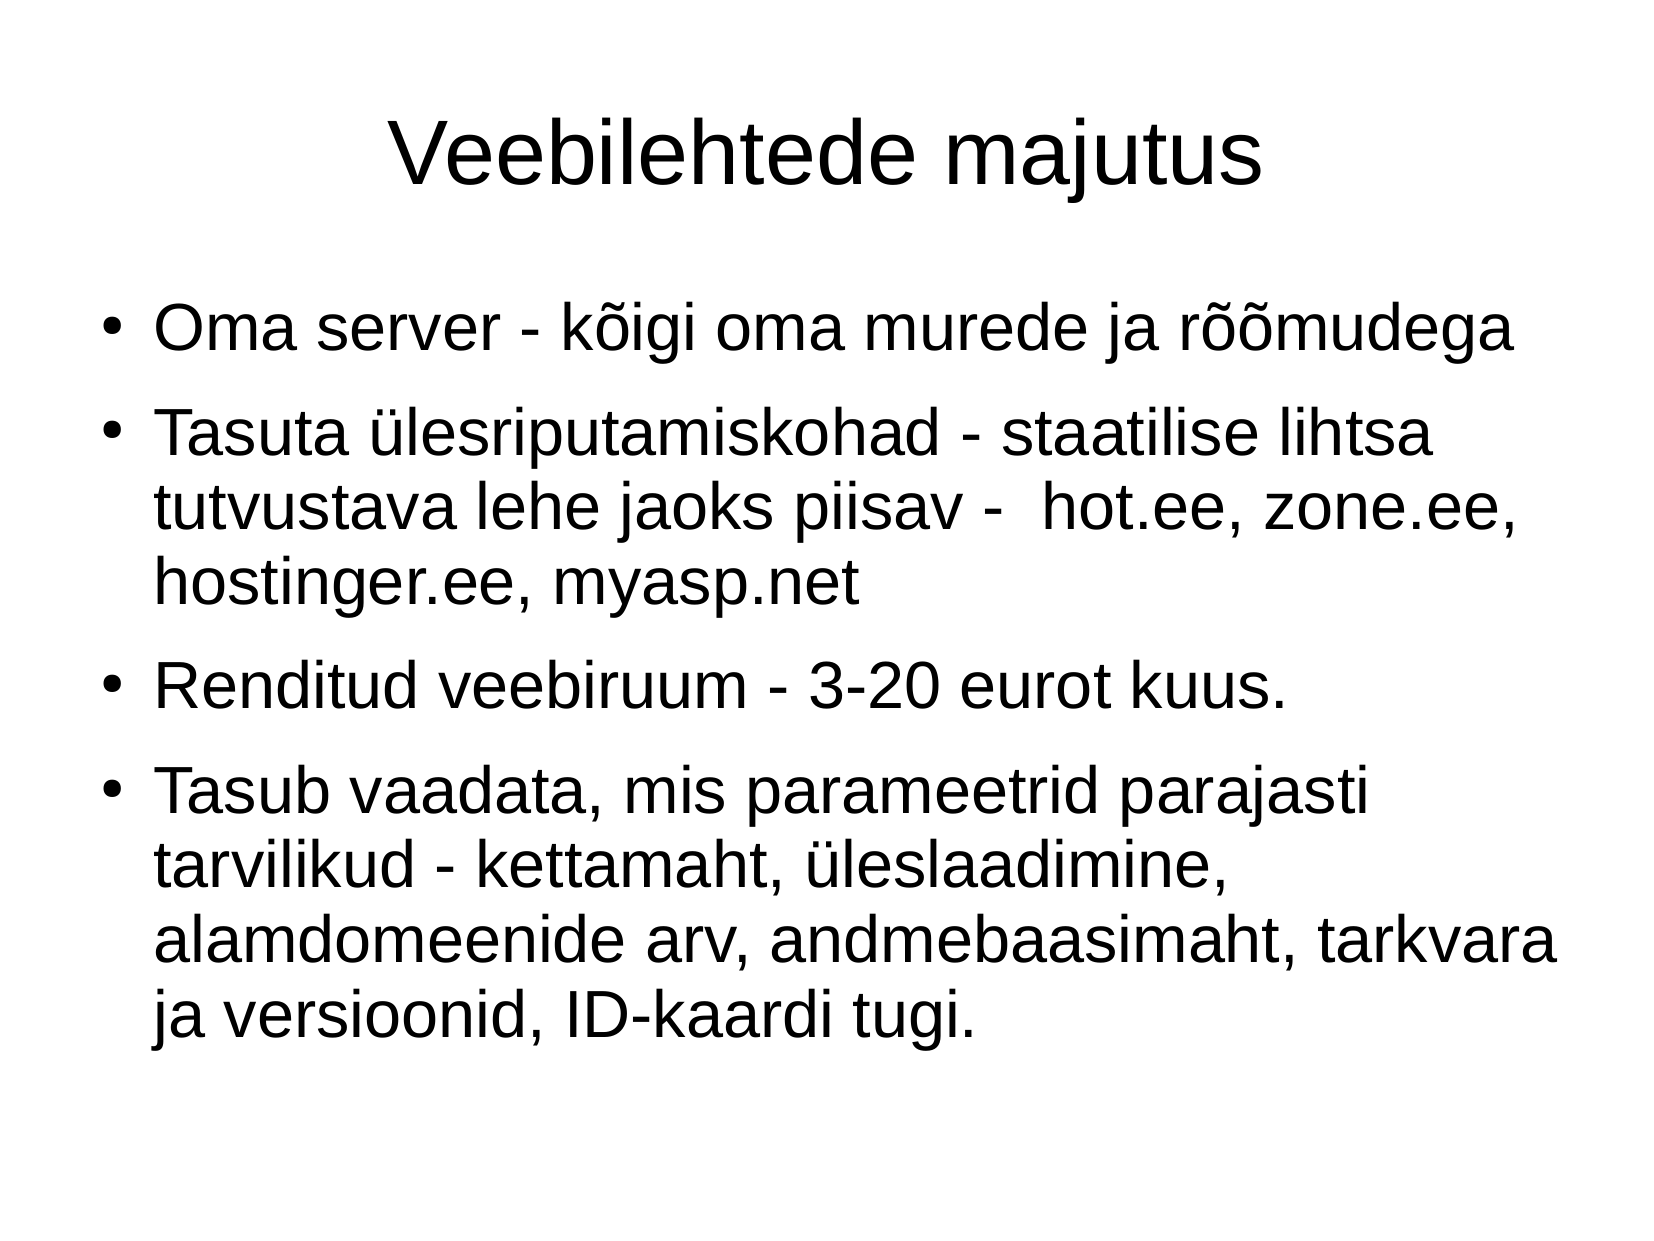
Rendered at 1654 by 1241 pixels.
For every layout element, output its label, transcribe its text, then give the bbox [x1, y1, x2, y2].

title Veebilehtede majutus [82, 56, 1571, 250]
list Oma server - kõigi oma murede ja rõõmudega Tasuta ülesriputamiskohad - staatilise lihtsa tutvustava lehe jaoks piisav - hot.ee, zone.ee, hostinger.ee, myasp.net Renditud veebiruum - 3-20 eurot kuus. Tasub vaadata, mis parameetrid parajasti tarvilikud - kettamaht, üleslaadimine, alamdomeenide arv, andmebaasimaht, tarkvara ja versioonid, ID-kaardi tugi. [82, 290, 1571, 1094]
